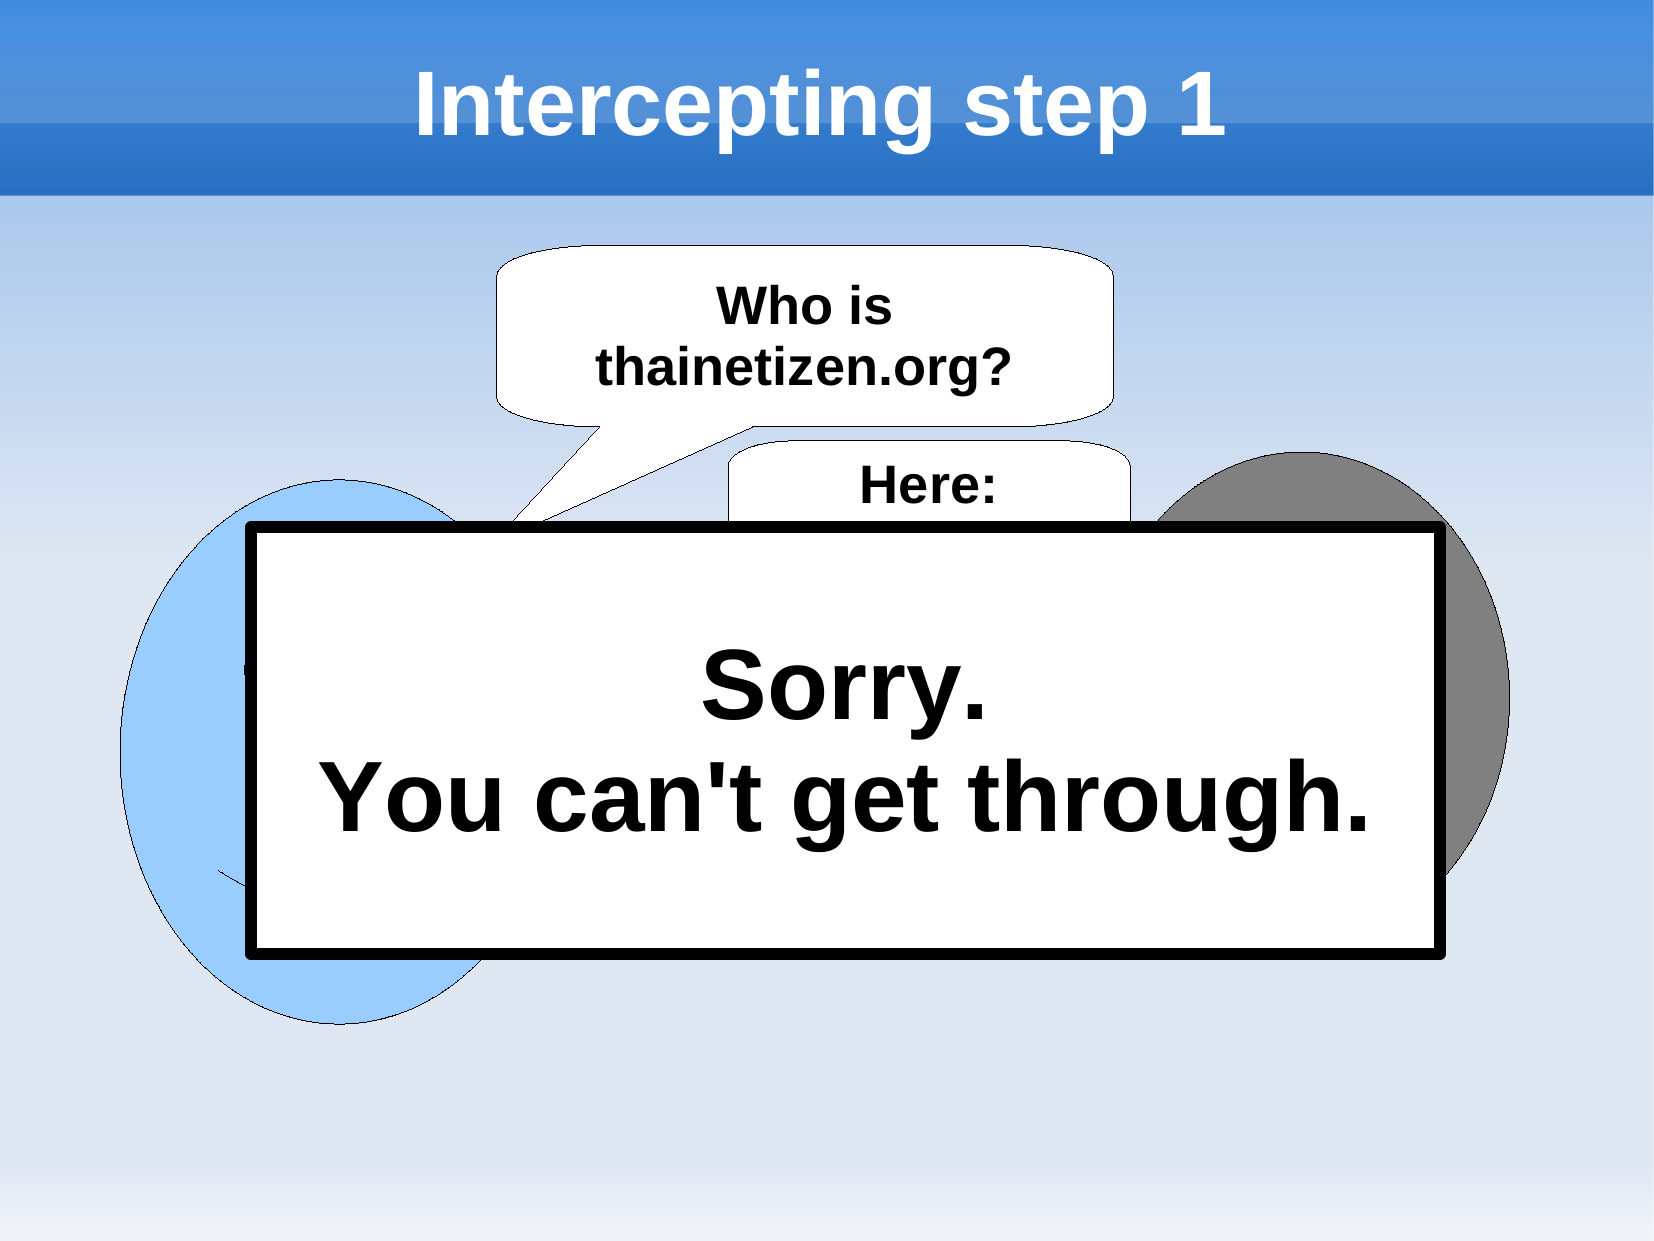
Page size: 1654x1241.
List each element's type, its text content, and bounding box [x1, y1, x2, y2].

text_box [120, 479, 485, 1025]
text_box Sorry. You can't get through. [251, 527, 1440, 955]
text_box Who is thainetizen.org? [496, 245, 1114, 527]
text_box [1152, 452, 1510, 881]
title Intercepting step 1 [76, 7, 1565, 200]
text_box Here: 15.23.14.17 [728, 440, 1131, 527]
picture [0, 0, 1654, 1241]
